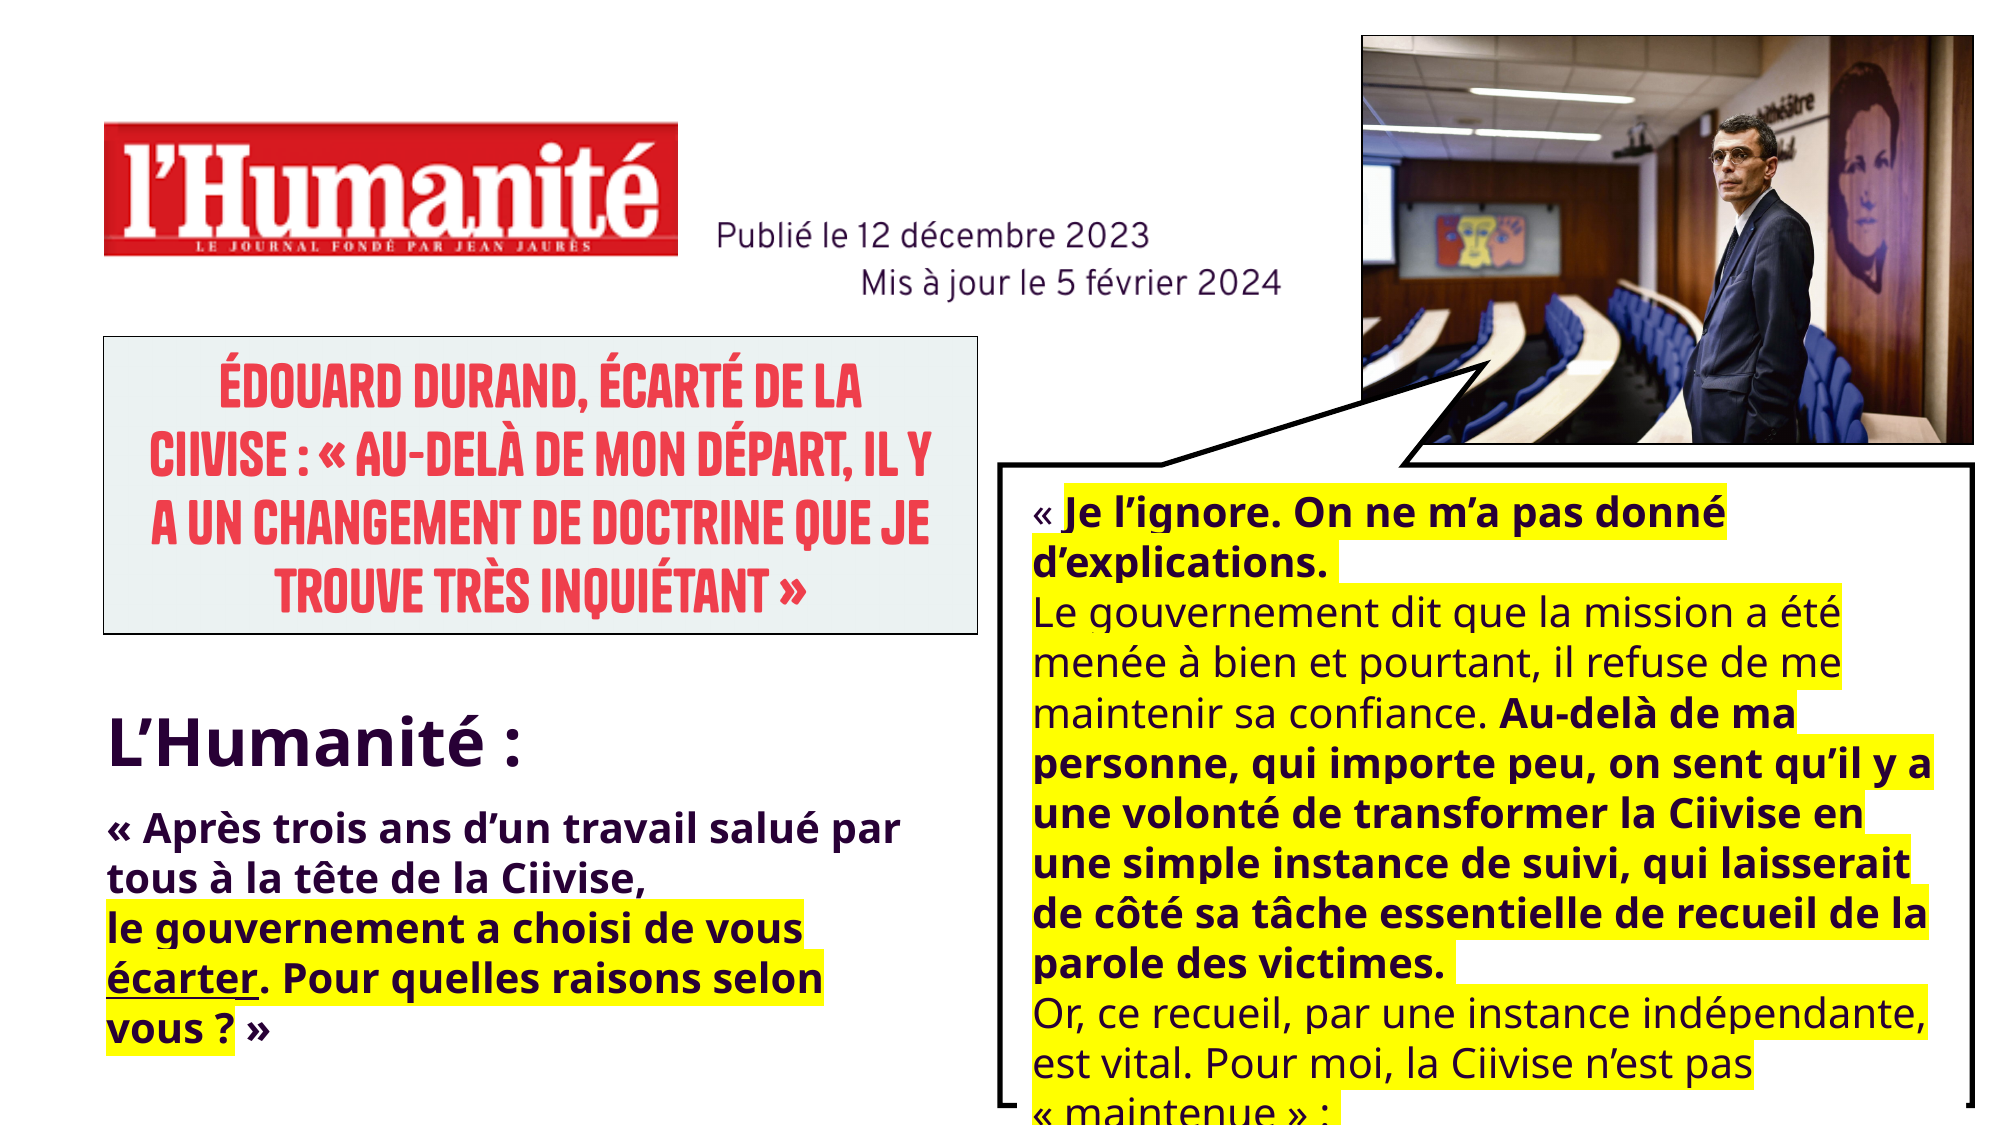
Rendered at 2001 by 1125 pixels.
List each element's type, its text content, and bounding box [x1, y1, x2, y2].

text_box « Je l’ignore. On ne m’a pas donné d’explications. Le gouvernement dit que la mission a été menée à bien et pourtant, il refuse de me maintenir sa confiance. Au-delà de ma personne, qui importe peu, on sent qu’il y a une volonté de transformer la Ciivise en une simple instance de suivi, qui laisserait de côté sa tâche essentielle de recueil de la parole des victimes. Or, ce recueil, par une instance indépendante, est vital. Pour moi, la Ciivise n’est pas « maintenue » : il y a un changement de doctrine, de ligne, que je trouve très inquiétant. » [1017, 478, 1967, 1100]
text_box L’Humanité : « Après trois ans d’un travail salué par tous à la tête de la Ciivise, le gouvernement a choisi de vous écarter. Pour quelles raisons selon vous ? » [91, 692, 965, 1013]
text_box [203, 201, 234, 262]
picture [104, 0, 678, 336]
picture [104, 337, 977, 634]
picture [1362, 36, 1973, 444]
picture [700, 201, 1291, 314]
text_box [999, 364, 1973, 1106]
